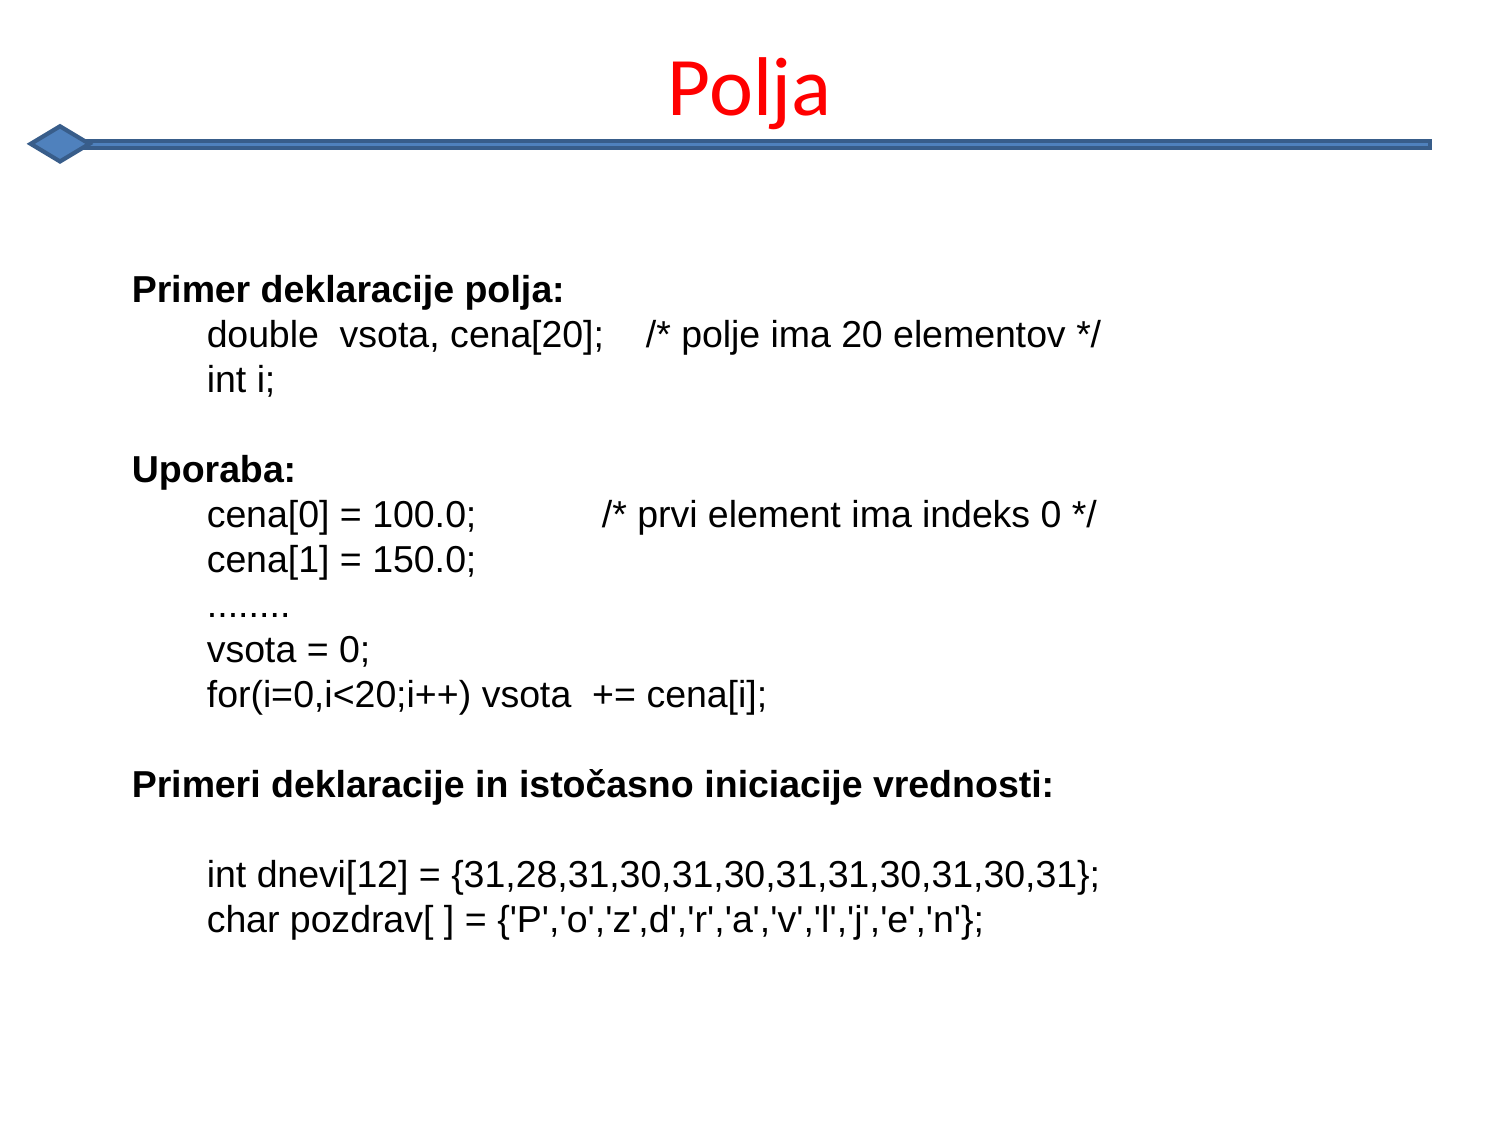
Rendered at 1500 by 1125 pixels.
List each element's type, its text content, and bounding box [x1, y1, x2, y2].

text_box Primer deklaracije polja: double vsota, cena[20]; /* polje ima 20 elementov */ int i; Uporaba: cena[0] = 100.0; /* prvi element ima indeks 0 */ cena[1] = 150.0; ........ vsota = 0; for(i=0,i<20;i++) vsota += cena[i]; Primeri deklaracije in istočasno iniciacije vrednosti: int dnevi[12] = {31,28,31,30,31,30,31,31,30,31,30,31}; char pozdrav[ ] = {'P','o','z',d','r','a','v','l','j','e','n'}; [117, 257, 1372, 994]
title Polja [75, 23, 1426, 141]
